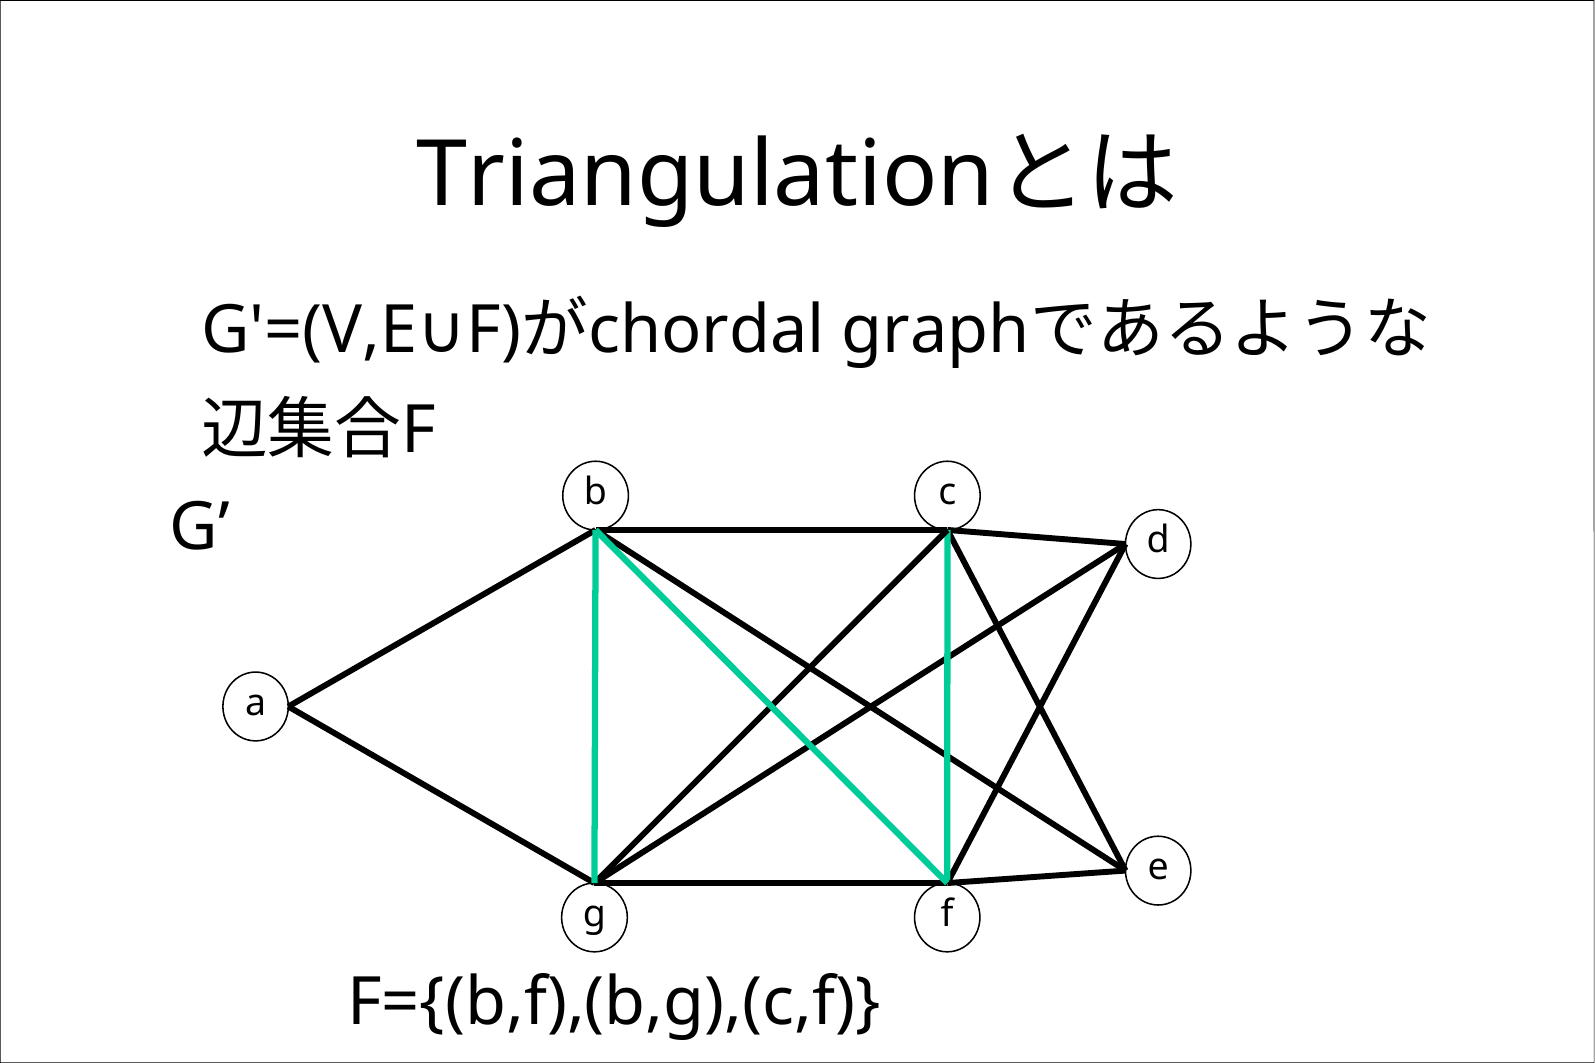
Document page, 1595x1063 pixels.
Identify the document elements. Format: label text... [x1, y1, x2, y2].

text_box e [1125, 836, 1191, 906]
text_box G'=(V,E∪F)がchordal graphであるような 辺集合F [117, 295, 1479, 965]
text_box b [562, 461, 629, 530]
text_box c [914, 461, 981, 527]
text_box d [1125, 509, 1191, 579]
text_box F={(b,f),(b,g),(c,f)} [329, 959, 1149, 1048]
text_box Triangulationとは [117, 77, 1479, 276]
text_box f [914, 886, 980, 952]
text_box g [561, 883, 628, 952]
text_box a [222, 672, 289, 741]
text_box G’ [152, 484, 294, 573]
